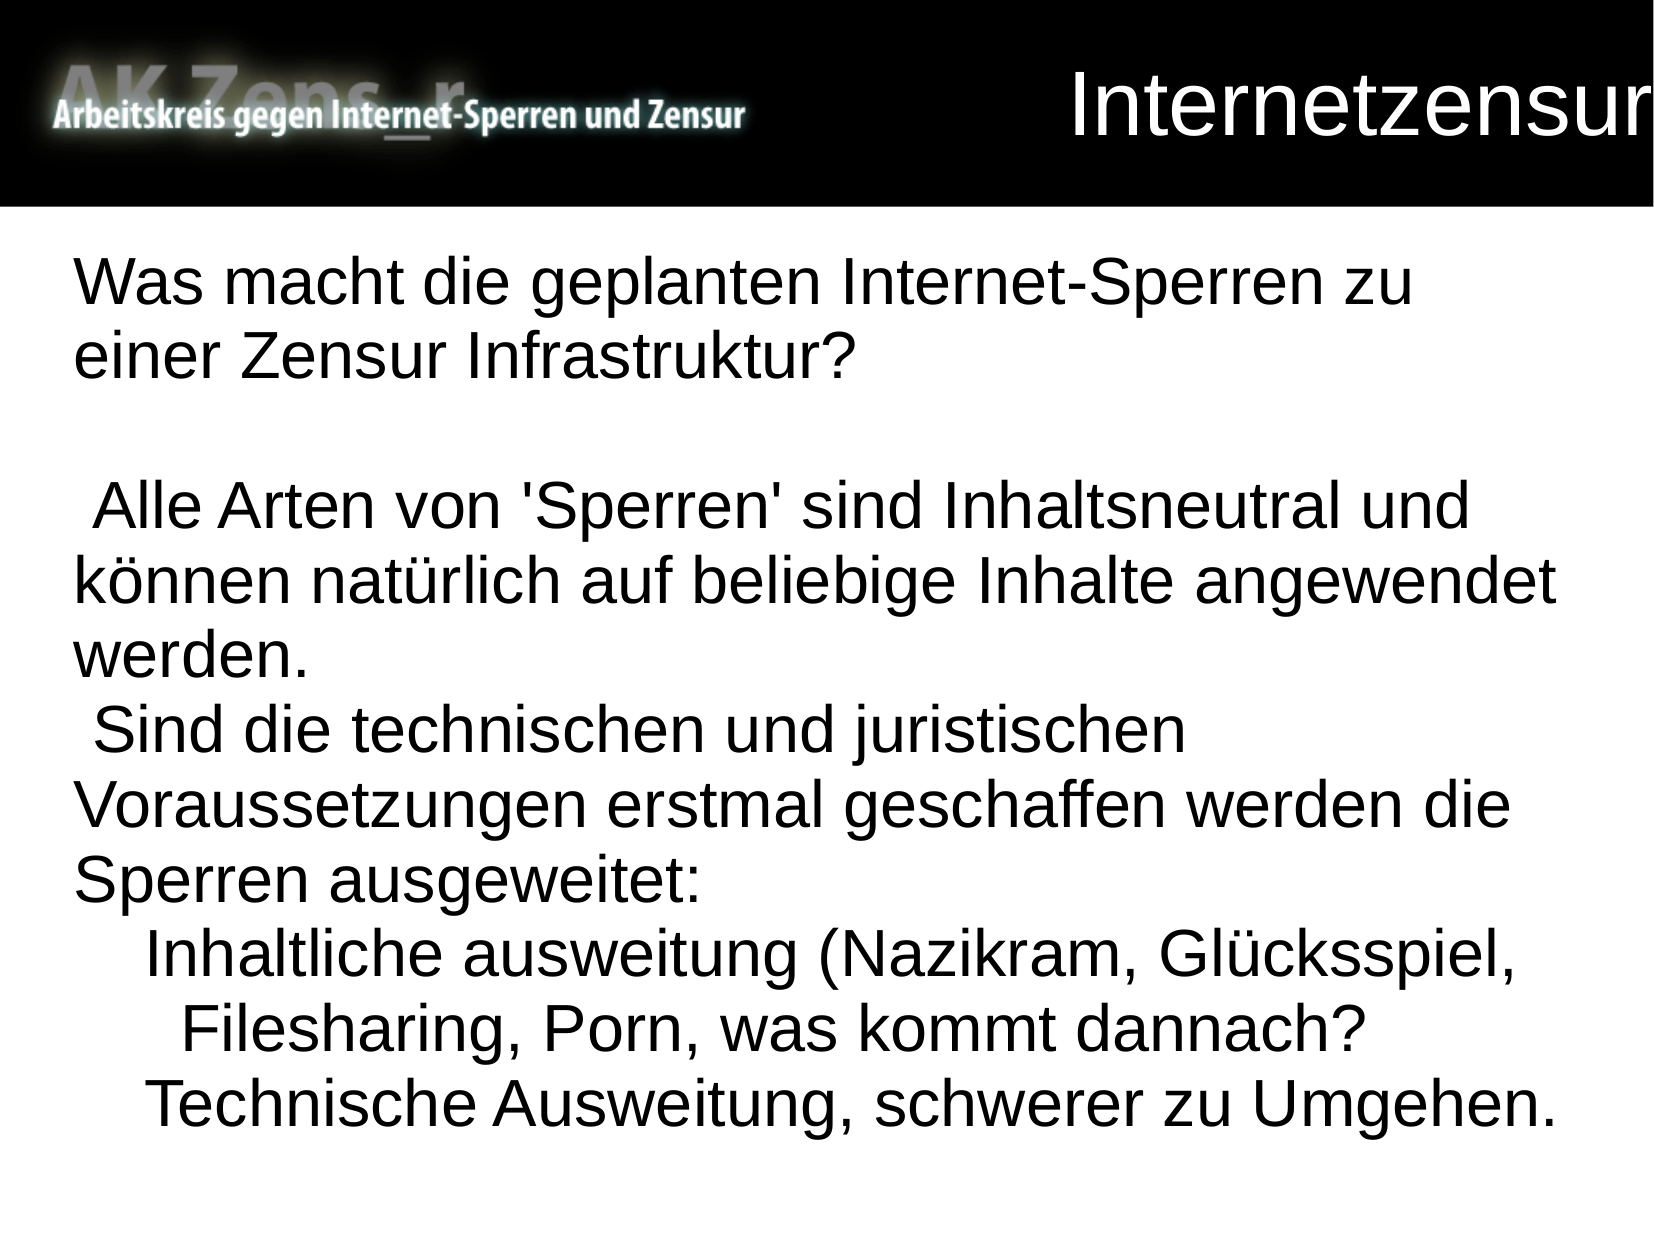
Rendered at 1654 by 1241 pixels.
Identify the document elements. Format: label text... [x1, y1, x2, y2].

text_box Was macht die geplanten Internet-Sperren zu einer Zensur Infrastruktur? Alle Arten von 'Sperren' sind Inhaltsneutral und können natürlich auf beliebige Inhalte angewendet werden. Sind die technischen und juristischen Voraussetzungen erstmal geschaffen werden die Sperren ausgeweitet: Inhaltliche ausweitung (Nazikram, Glücksspiel, Filesharing, Porn, was kommt dannach? Technische Ausweitung, schwerer zu Umgehen. [59, 236, 1595, 1241]
picture [0, 0, 766, 204]
title Internetzensur [0, 0, 1654, 207]
